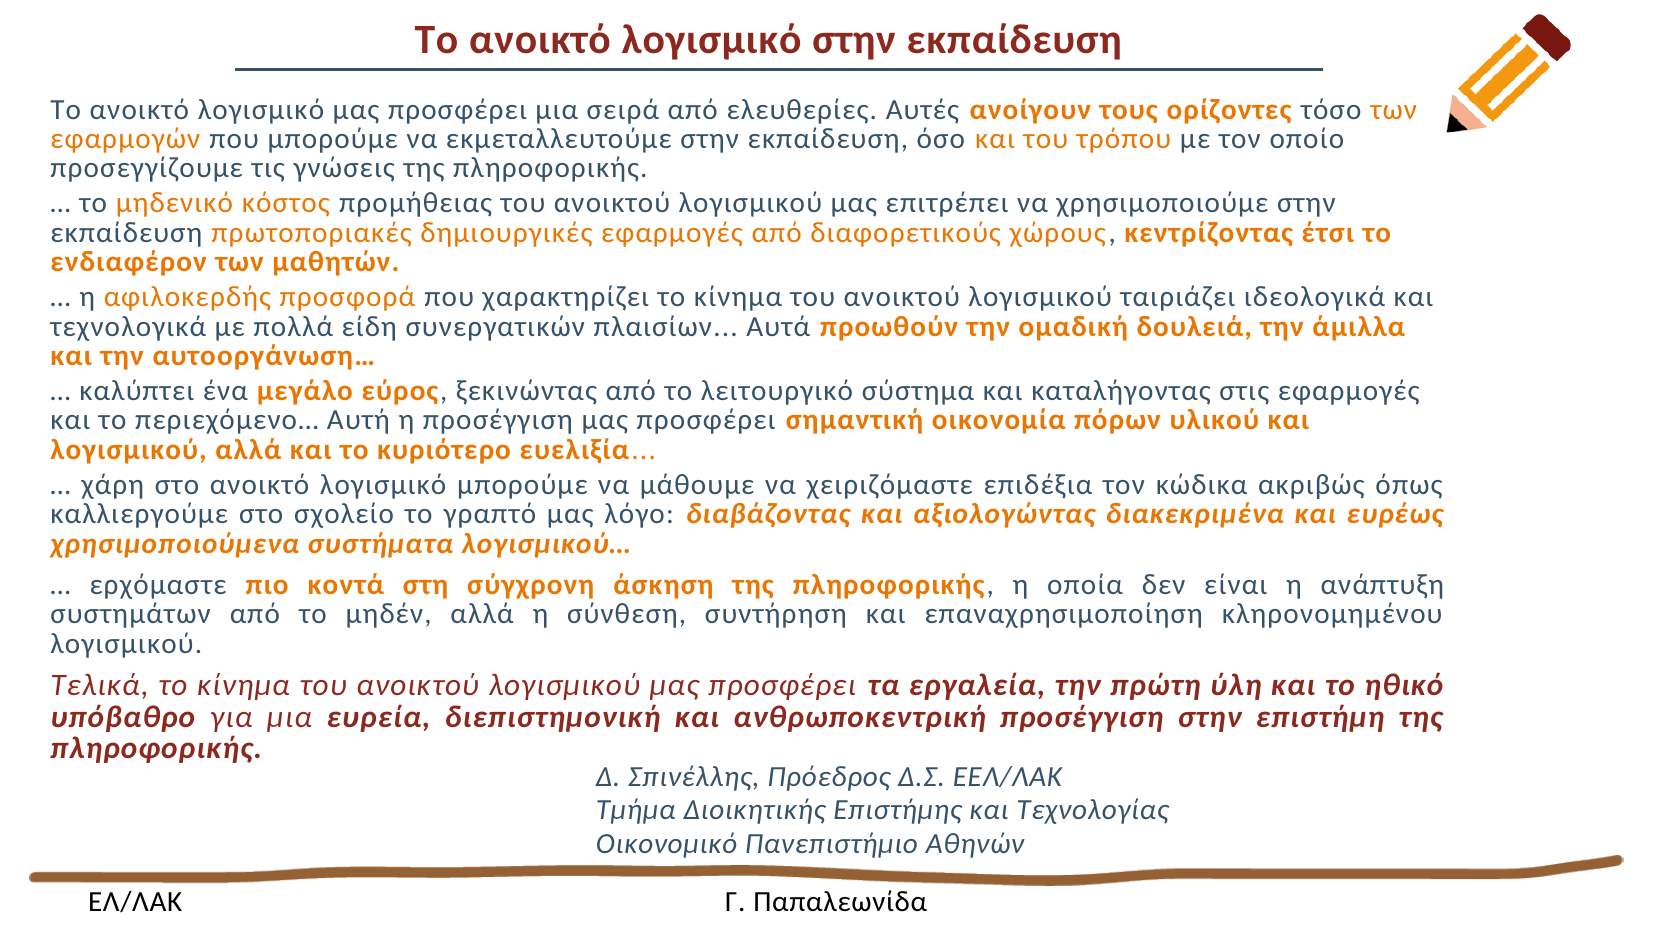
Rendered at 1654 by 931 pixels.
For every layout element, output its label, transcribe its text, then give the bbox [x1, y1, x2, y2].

picture [1446, 14, 1571, 133]
text_box Το ανοικτό λογισμικό στην εκπαίδευση [150, 15, 1388, 69]
text_box Το ανοικτό λογισμικό μας προσφέρει μια σειρά από ελευθερίες. Αυτές ανοίγουν τους ορίζοντες τόσο των εφαρμογών που μπορούμε να εκμεταλλευτούμε στην εκπαίδευση, όσο και του τρόπου με τον οποίο προσεγγίζουμε τις γνώσεις της πληροφορικής. … το μηδενικό κόστος προμήθειας του ανοικτού λογισμικού μας επιτρέπει να χρησιμοποιούμε στην εκπαίδευση πρωτοποριακές δημιουργικές εφαρμογές από διαφορετικούς χώρους, κεντρίζοντας έτσι το ενδιαφέρον των μαθητών. … η αφιλοκερδής προσφορά που χαρακτηρίζει το κίνημα του ανοικτού λογισμικού ταιριάζει ιδεολογικά και τεχνολογικά με πολλά είδη συνεργατικών πλαισίων... Αυτά προωθούν την ομαδική δουλειά, την άμιλλα και την αυτοοργάνωση… … καλύπτει ένα μεγάλο εύρος, ξεκινώντας από το λειτουργικό σύστημα και καταλήγοντας στις εφαρμογές και το περιεχόμενο… Αυτή η προσέγγιση μας προσφέρει σημαντική οικονομία πόρων υλικού και λογισμικού, αλλά και το κυριότερο ευελιξία... … χάρη στο ανοικτό λογισμικό μπορούμε να μάθουμε να χειριζόμαστε επιδέξια τον κώδικα ακριβώς όπως καλλιεργούμε στο σχολείο το γραπτό μας λόγο: διαβάζοντας και αξιολογώντας διακεκριμένα και ευρέως χρησιμοποιούμενα συστήματα λογισμικού… … ερχόμαστε πιο κοντά στη σύγχρονη άσκηση της πληροφορικής, η οποία δεν είναι η ανάπτυξη συστημάτων από το μηδέν, αλλά η σύνθεση, συντήρηση και επαναχρησιμοποίηση κληρονομημένου λογισμικού. Τελικά, το κίνημα του ανοικτού λογισμικού μας προσφέρει τα εργαλεία, την πρώτη ύλη και το ηθικό υπόβαθρο για μια ευρεία, διεπιστημονική και ανθρωποκεντρική προσέγγιση στην επιστήμη της πληροφορικής. [35, 89, 1461, 774]
text_box ΕΛ/ΛΑΚ [88, 885, 472, 930]
text_box Δ. Σπινέλλης, Πρόεδρος Δ.Σ. ΕΕΛ/ΛΑΚ Τμήμα Διοικητικής Επιστήμης και Τεχνολογίας Οικονομικό Πανεπιστήμιο Αθηνών [581, 774, 1332, 876]
picture [29, 855, 1624, 886]
text_box Γ. Παπαλεωνίδα [560, 885, 1092, 930]
